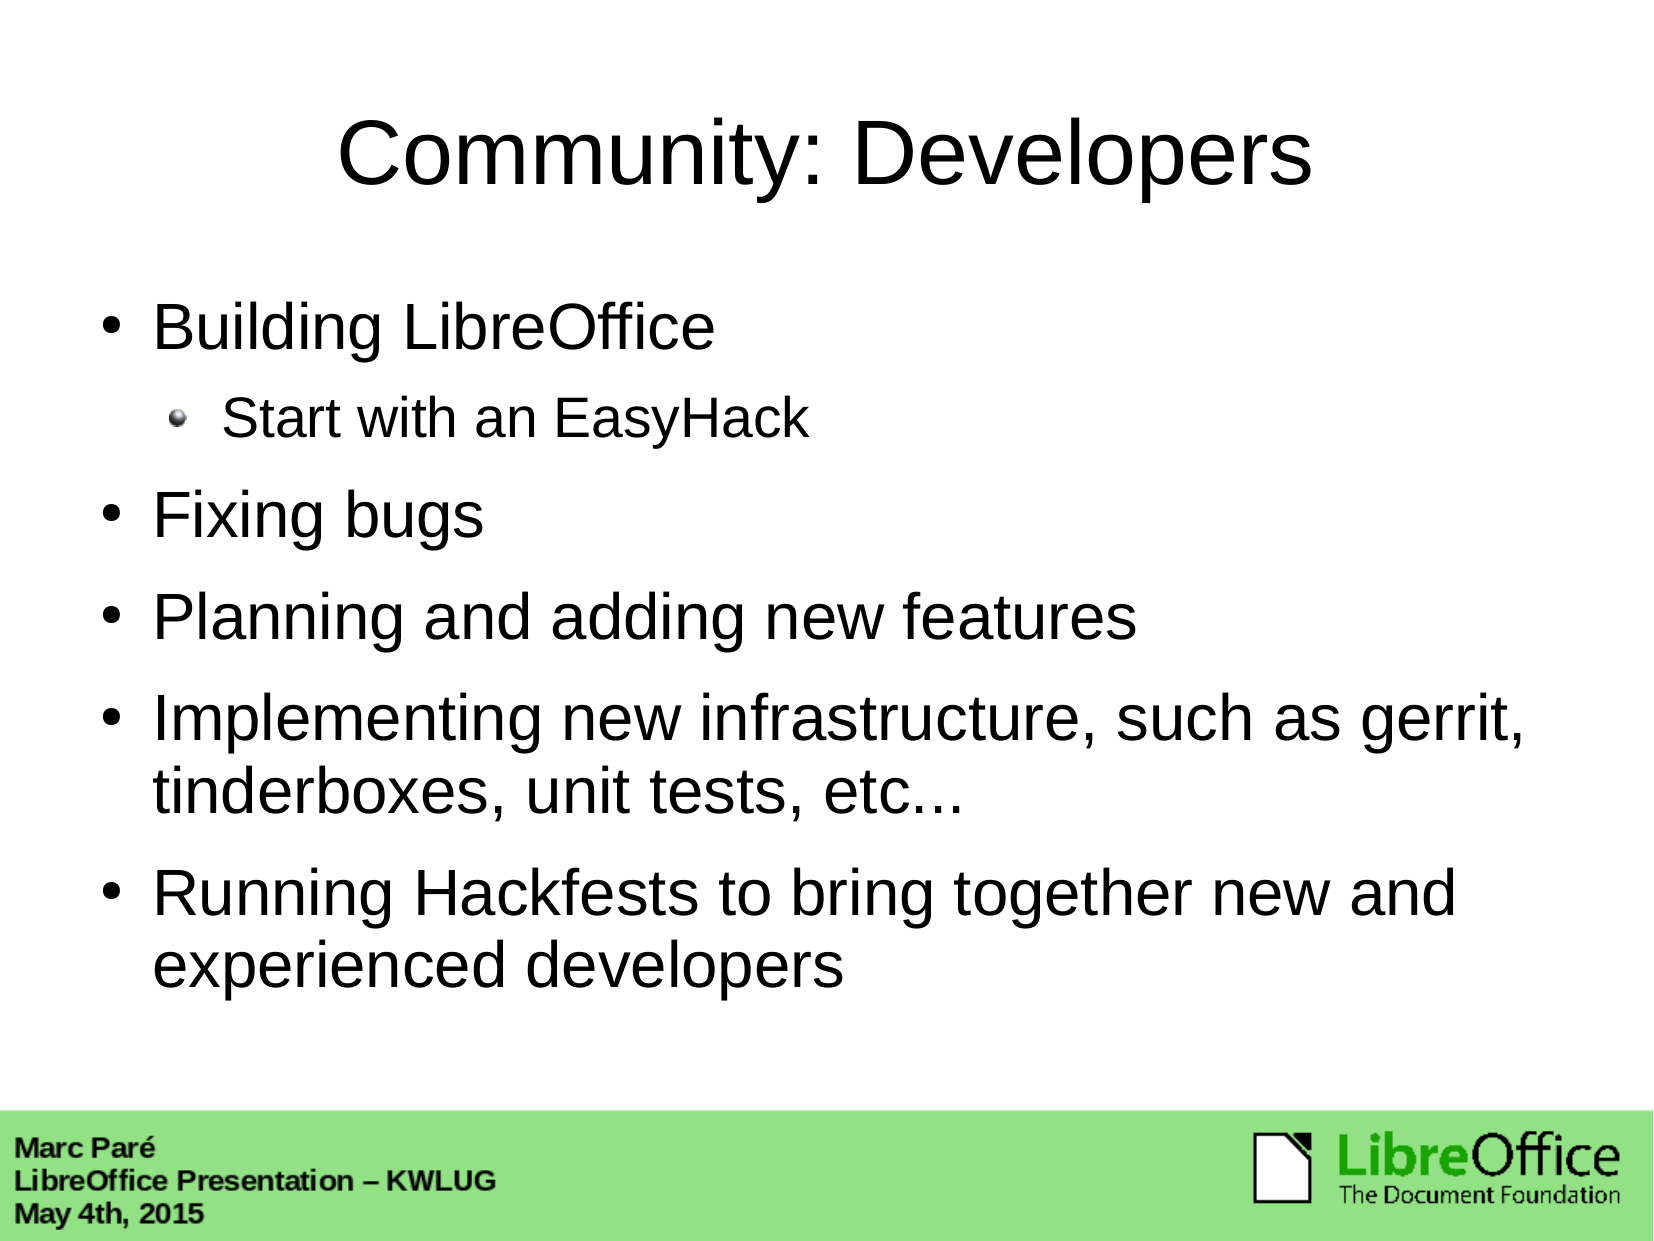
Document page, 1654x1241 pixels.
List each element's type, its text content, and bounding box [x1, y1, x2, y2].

title Community: Developers [82, 49, 1571, 257]
picture [0, 0, 1654, 1241]
list Building LibreOffice Start with an EasyHack Fixing bugs Planning and adding new features Implementing new infrastructure, such as gerrit, tinderboxes, unit tests, etc... Running Hackfests to bring together new and experienced developers [82, 290, 1571, 1010]
